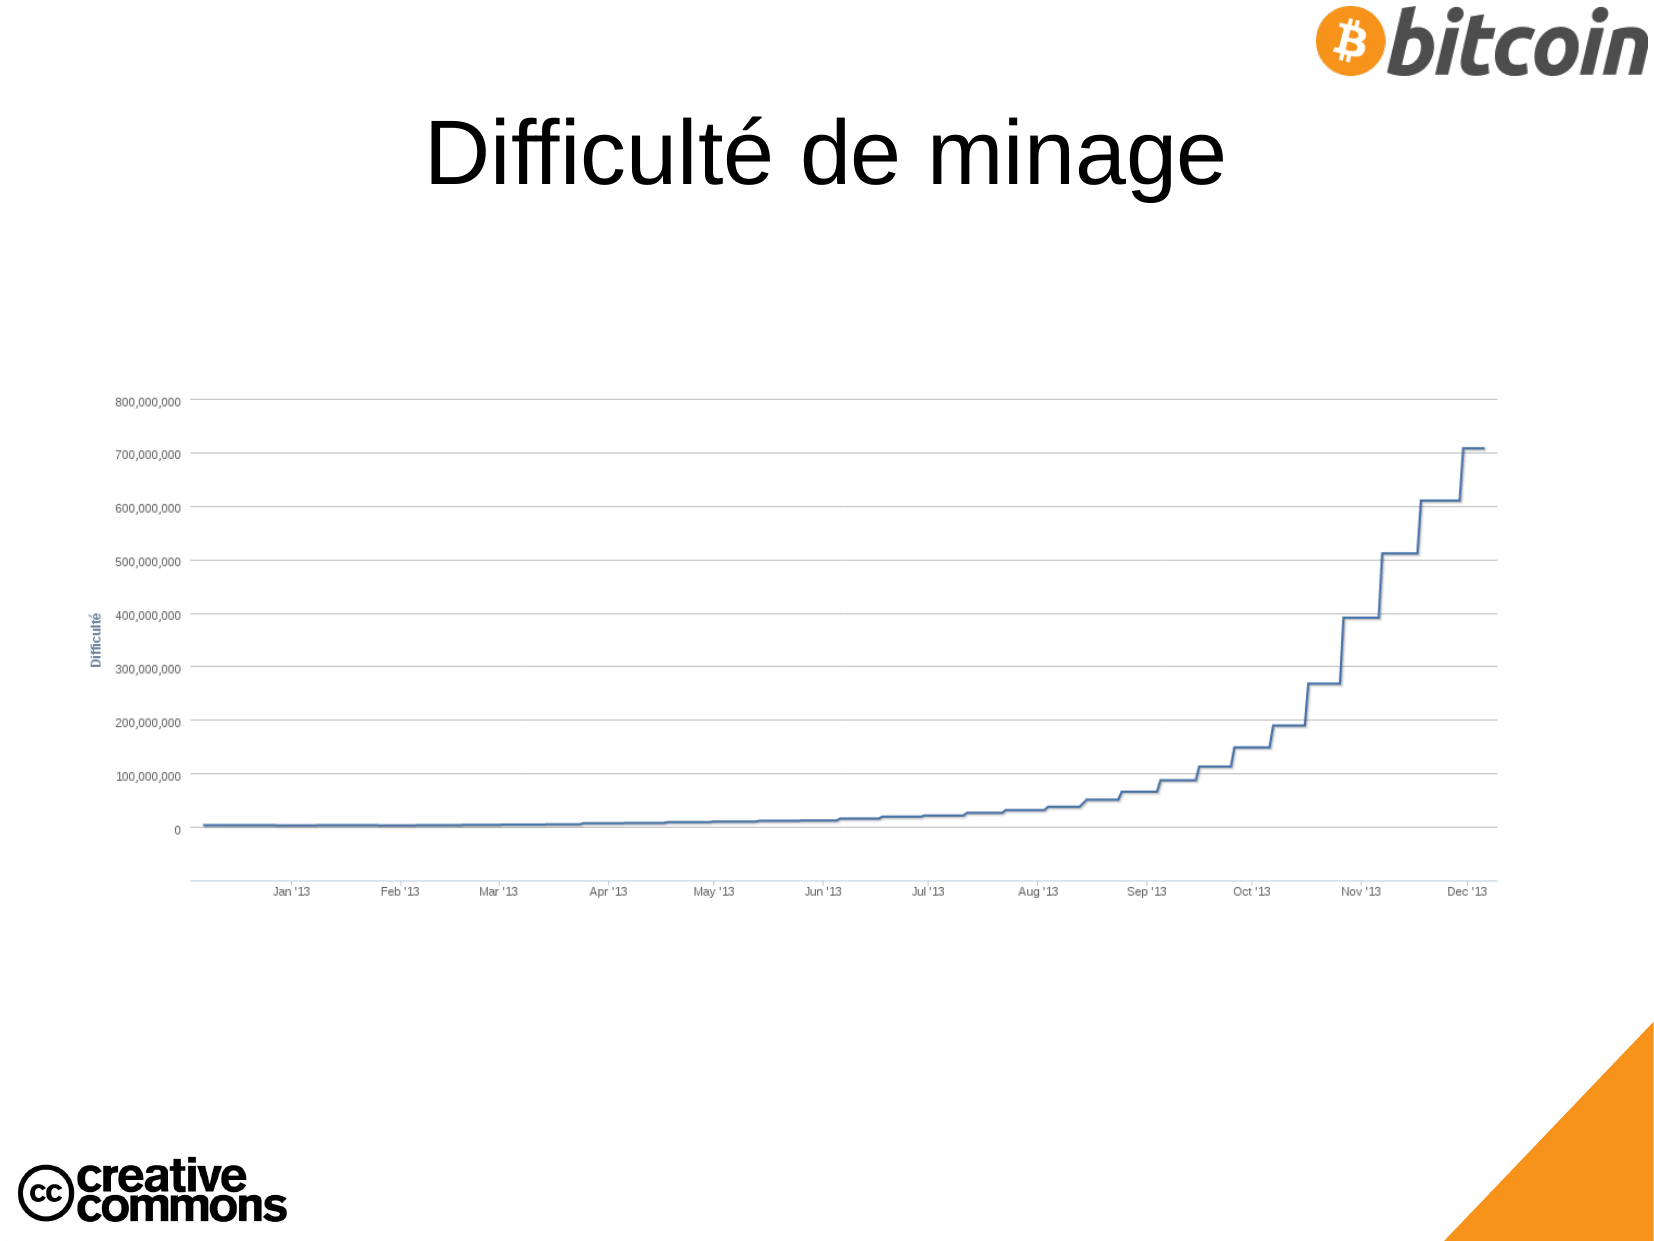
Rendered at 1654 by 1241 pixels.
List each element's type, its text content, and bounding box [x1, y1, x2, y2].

title Difficulté de minage [82, 49, 1571, 257]
picture [3, 1139, 296, 1241]
picture [1316, 6, 1648, 76]
picture [82, 389, 1538, 910]
